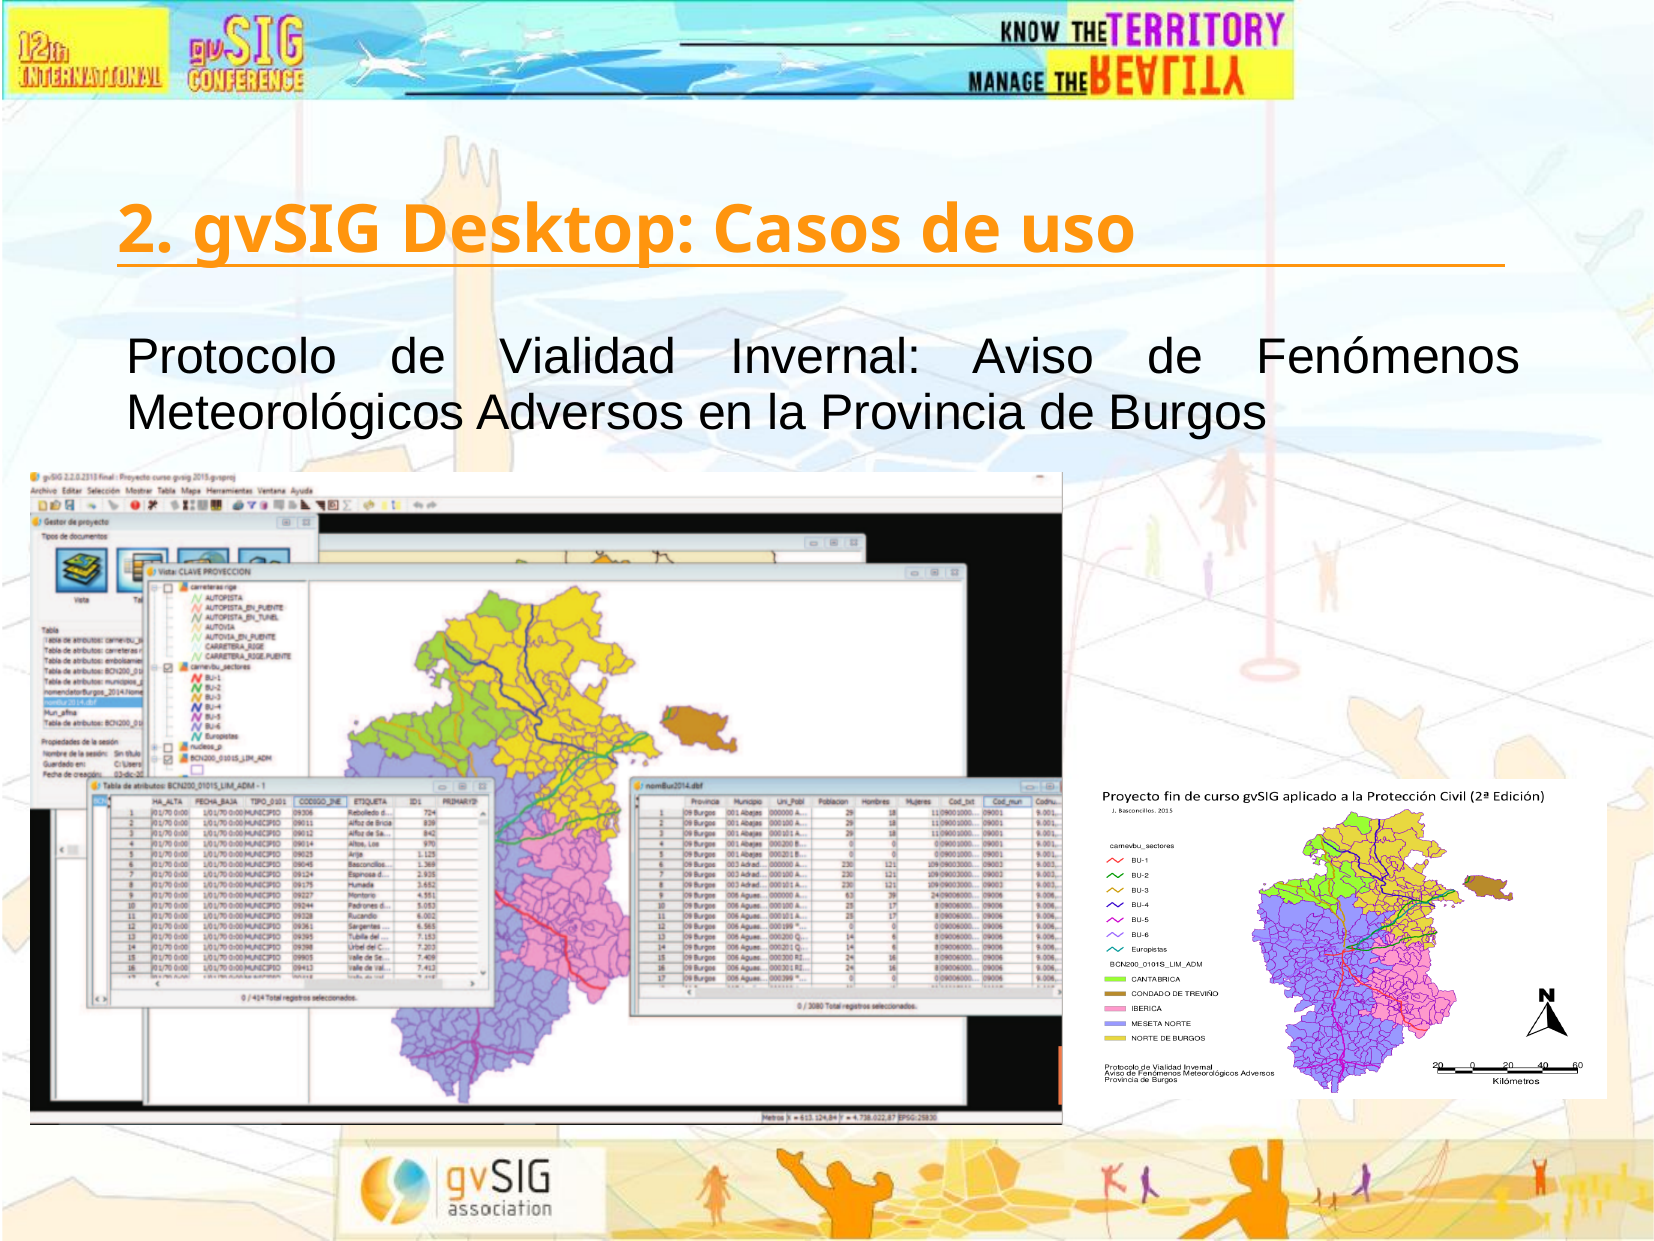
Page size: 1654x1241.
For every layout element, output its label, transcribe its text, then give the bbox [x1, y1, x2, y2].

text_box Protocolo de Vialidad Invernal: Aviso de Fenómenos Meteorológicos Adversos en la Provincia de Burgos [111, 321, 1536, 449]
picture [2, 0, 1654, 1241]
title 2. gvSIG Desktop: Casos de uso [117, 187, 1606, 266]
